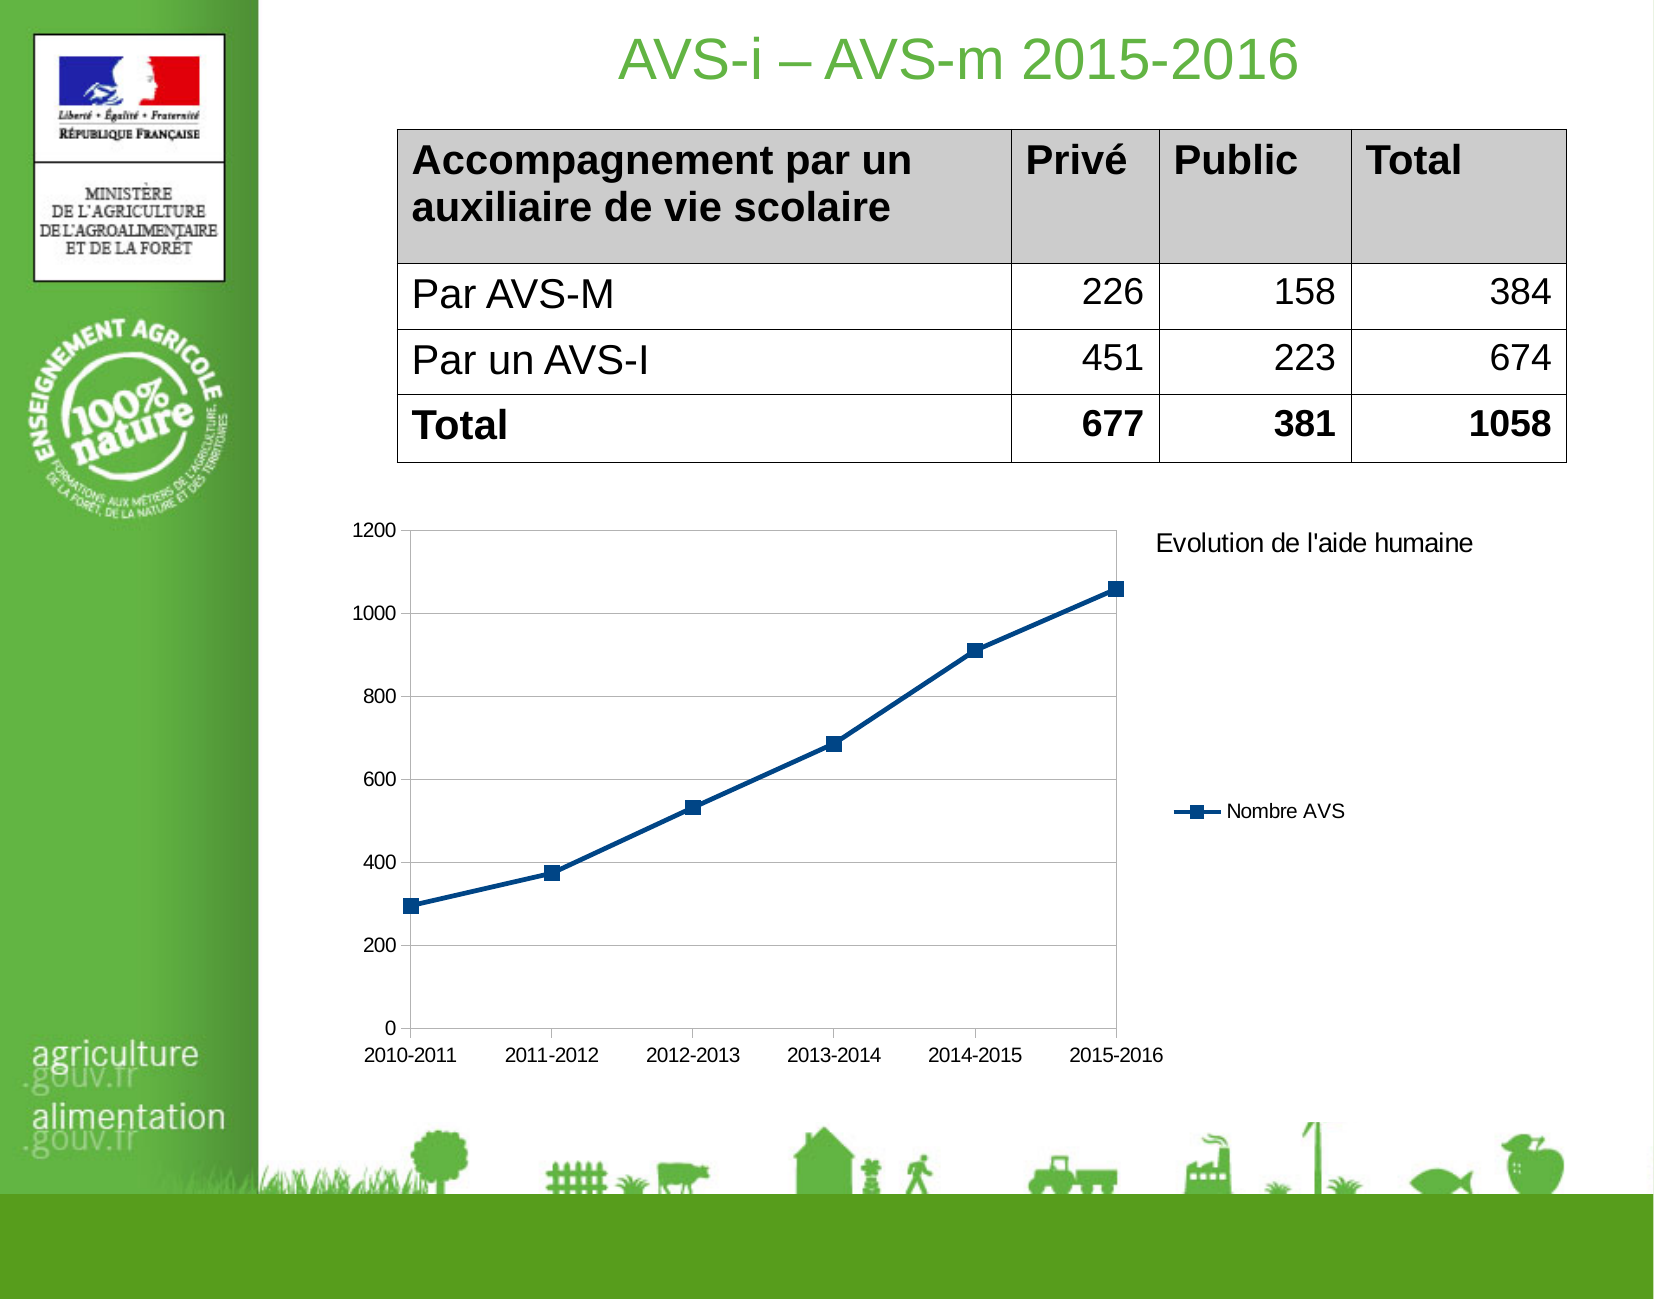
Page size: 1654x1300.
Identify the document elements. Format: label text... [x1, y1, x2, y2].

title AVS-i – AVS-m 2015-2016 [265, 0, 1654, 119]
table_cell 384 [1352, 264, 1566, 329]
table_cell 677 [1012, 395, 1159, 462]
table_header Accompagnement par un auxiliaire de vie scolaire [398, 130, 1011, 263]
picture [0, 0, 1654, 1194]
table_cell Total [398, 395, 1011, 462]
table_cell Par un AVS-I [398, 330, 1011, 394]
table_cell 451 [1012, 330, 1159, 394]
table_header Public [1160, 130, 1351, 263]
table_cell 223 [1160, 330, 1351, 394]
table_header Total [1352, 130, 1566, 263]
table_cell 1058 [1352, 395, 1566, 462]
table_header Privé [1012, 130, 1159, 263]
table_cell 381 [1160, 395, 1351, 462]
table_cell 158 [1160, 264, 1351, 329]
table_cell 674 [1352, 330, 1566, 394]
table_cell 226 [1012, 264, 1159, 329]
table_cell Par AVS-M [398, 264, 1011, 329]
chart [324, 501, 1511, 1123]
